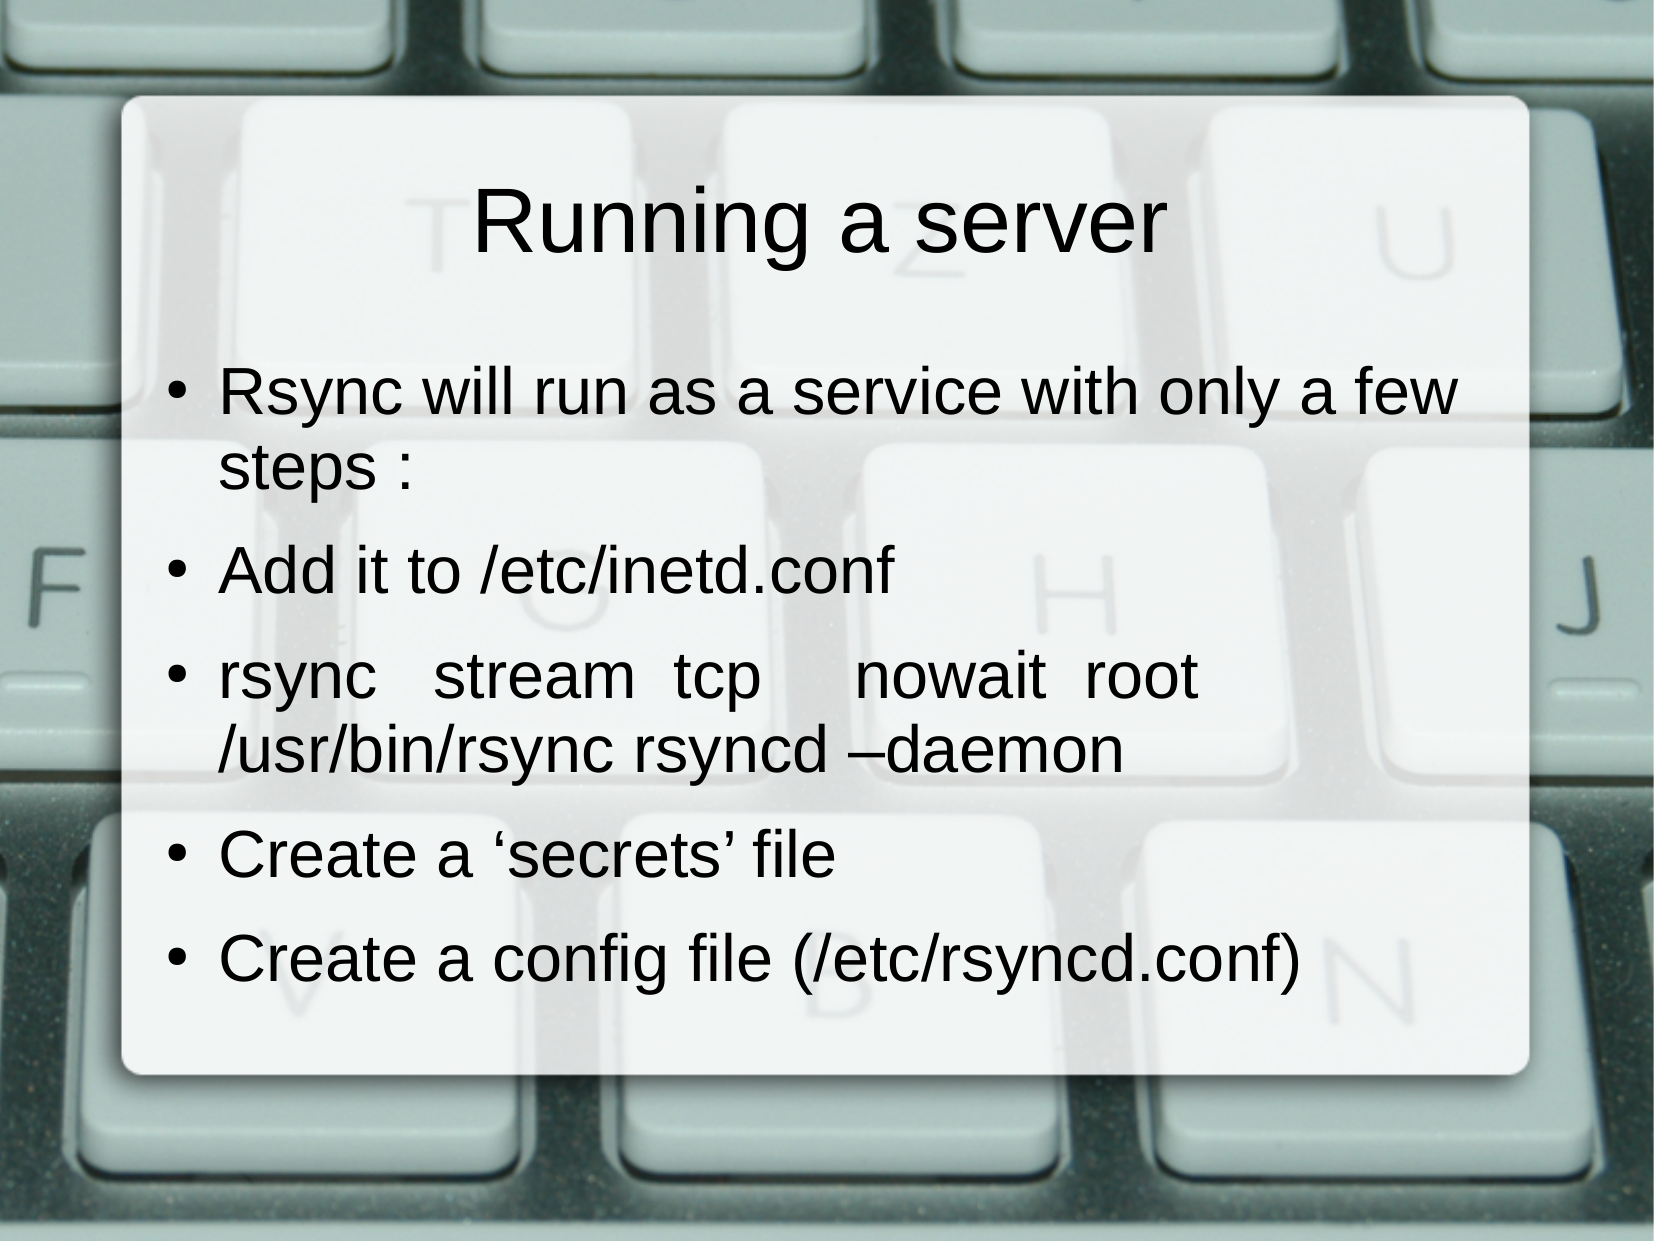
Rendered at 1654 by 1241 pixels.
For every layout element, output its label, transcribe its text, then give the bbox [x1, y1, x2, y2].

title Running a server [135, 125, 1506, 318]
picture [0, 0, 1654, 1241]
list Rsync will run as a service with only a few steps : Add it to /etc/inetd.conf rsync stream tcp nowait root /usr/bin/rsync rsyncd –daemon Create a ‘secrets’ file Create a config file (/etc/rsyncd.conf) [147, 354, 1506, 1049]
